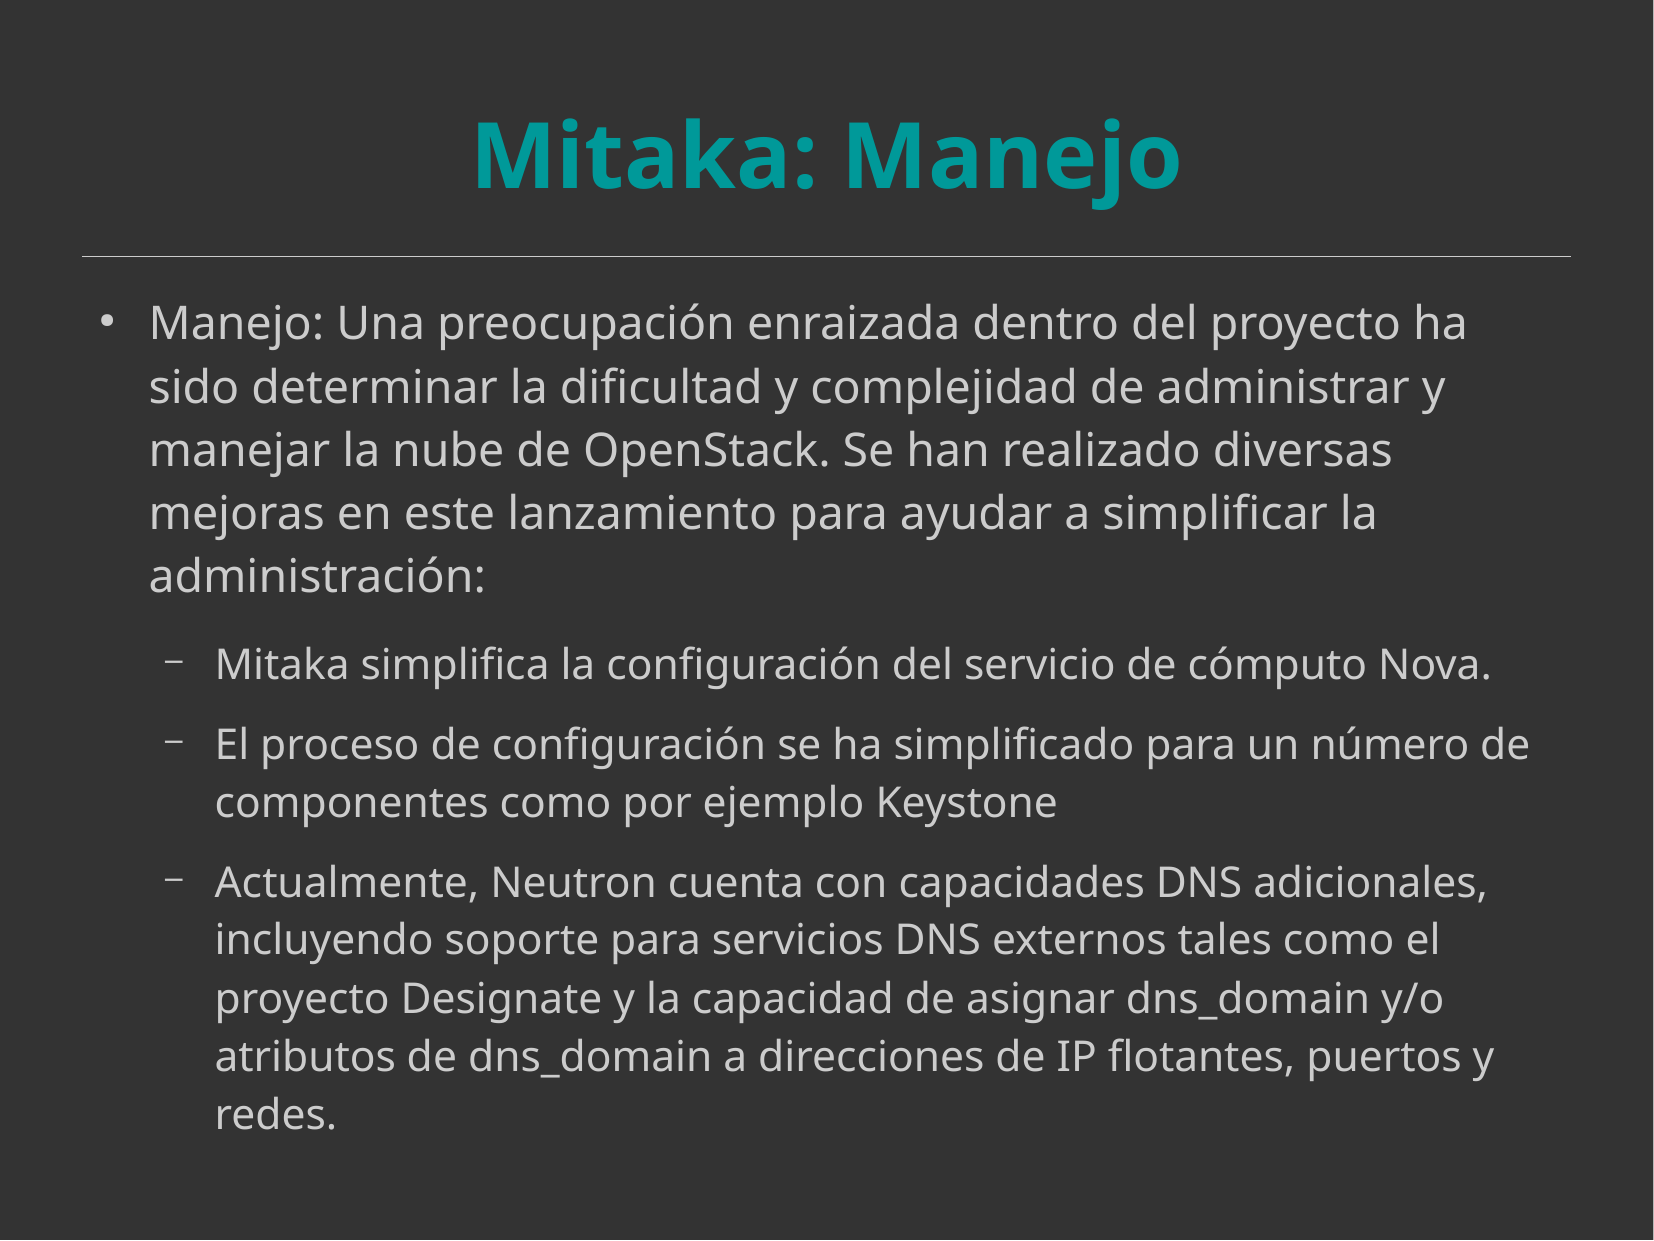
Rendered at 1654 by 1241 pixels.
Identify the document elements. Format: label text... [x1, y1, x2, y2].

list Manejo: Una preocupación enraizada dentro del proyecto ha sido determinar la dificultad y complejidad de administrar y manejar la nube de OpenStack. Se han realizado diversas mejoras en este lanzamiento para ayudar a simplificar la administración: Mitaka simplifica la configuración del servicio de cómputo Nova. El proceso de configuración se ha simplificado para un número de componentes como por ejemplo Keystone Actualmente, Neutron cuenta con capacidades DNS adicionales, incluyendo soporte para servicios DNS externos tales como el proyecto Designate y la capacidad de asignar dns_domain y/o atributos de dns_domain a direcciones de IP flotantes, puertos y redes. [82, 290, 1571, 1146]
title Mitaka: Manejo [82, 49, 1571, 257]
